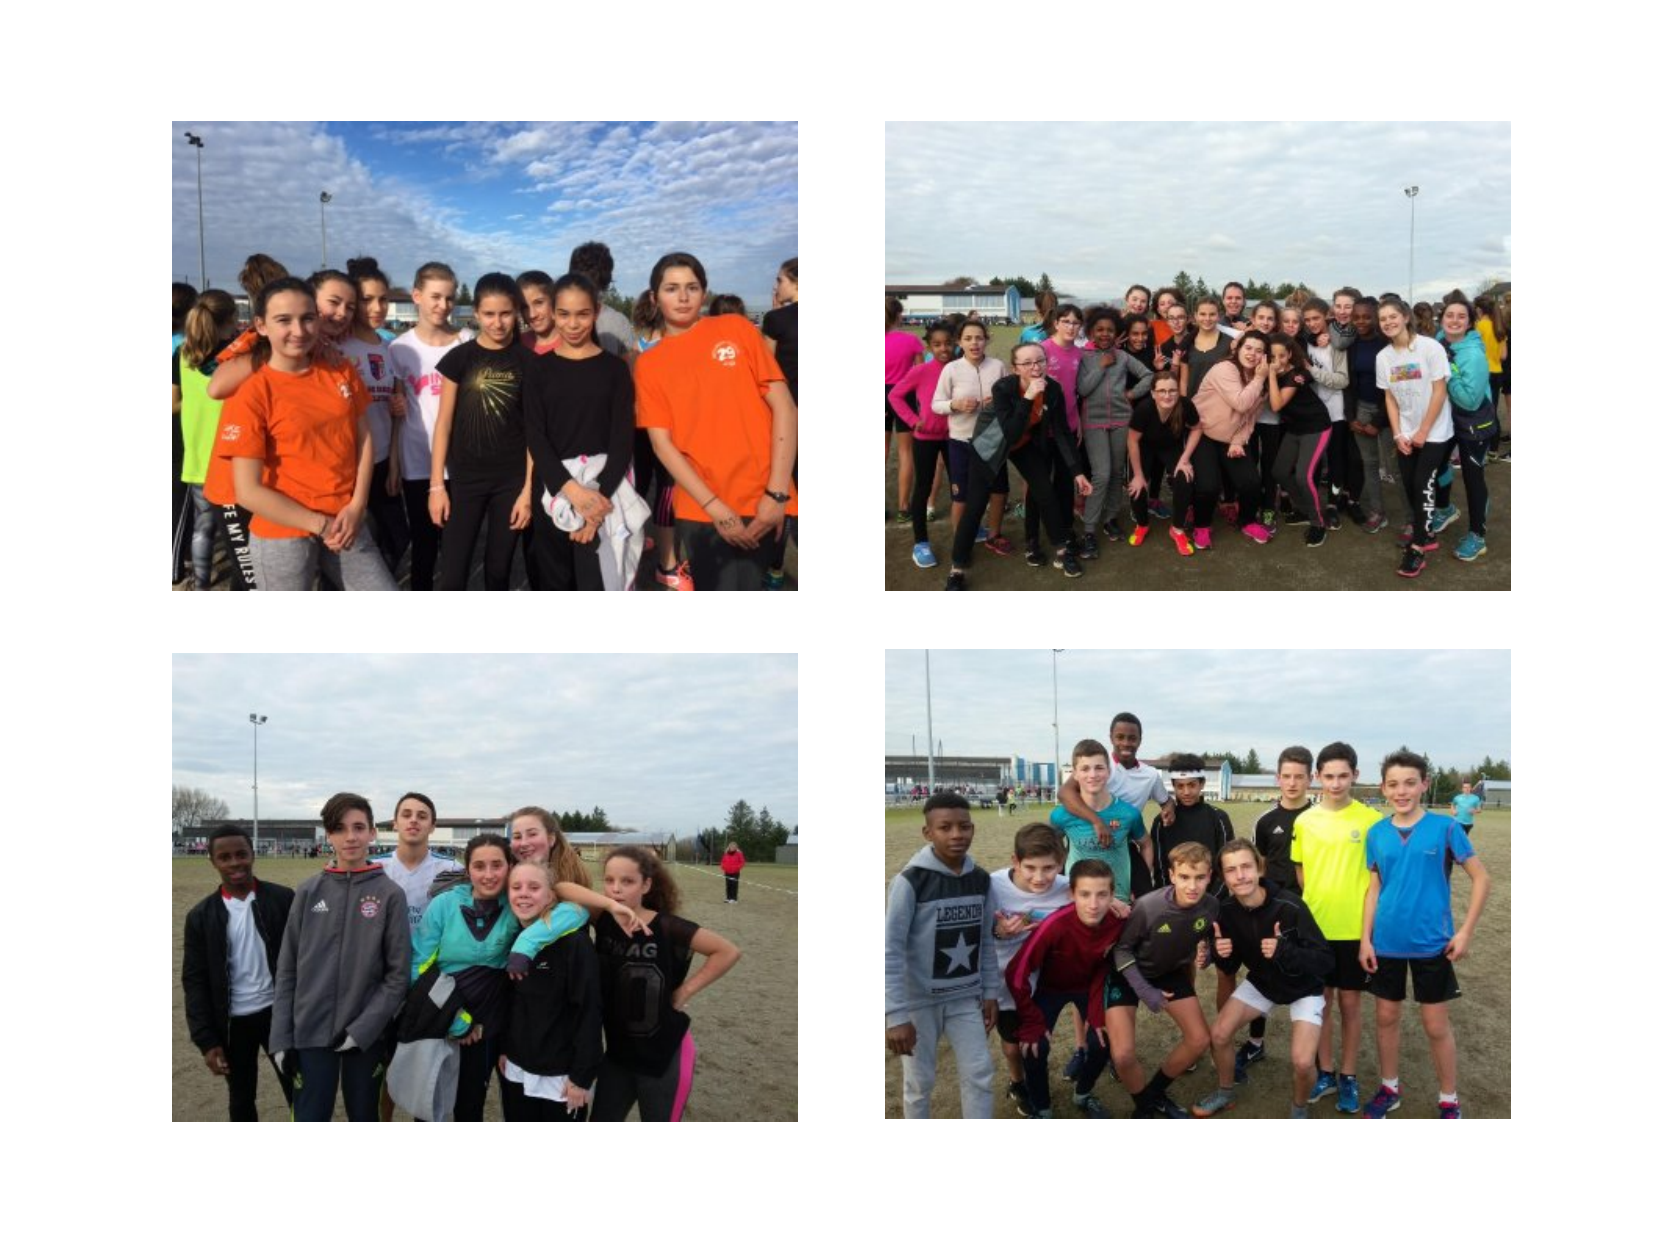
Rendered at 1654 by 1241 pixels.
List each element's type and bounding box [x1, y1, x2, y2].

picture [172, 121, 798, 591]
picture [172, 653, 798, 1123]
picture [885, 649, 1511, 1119]
picture [885, 121, 1511, 591]
